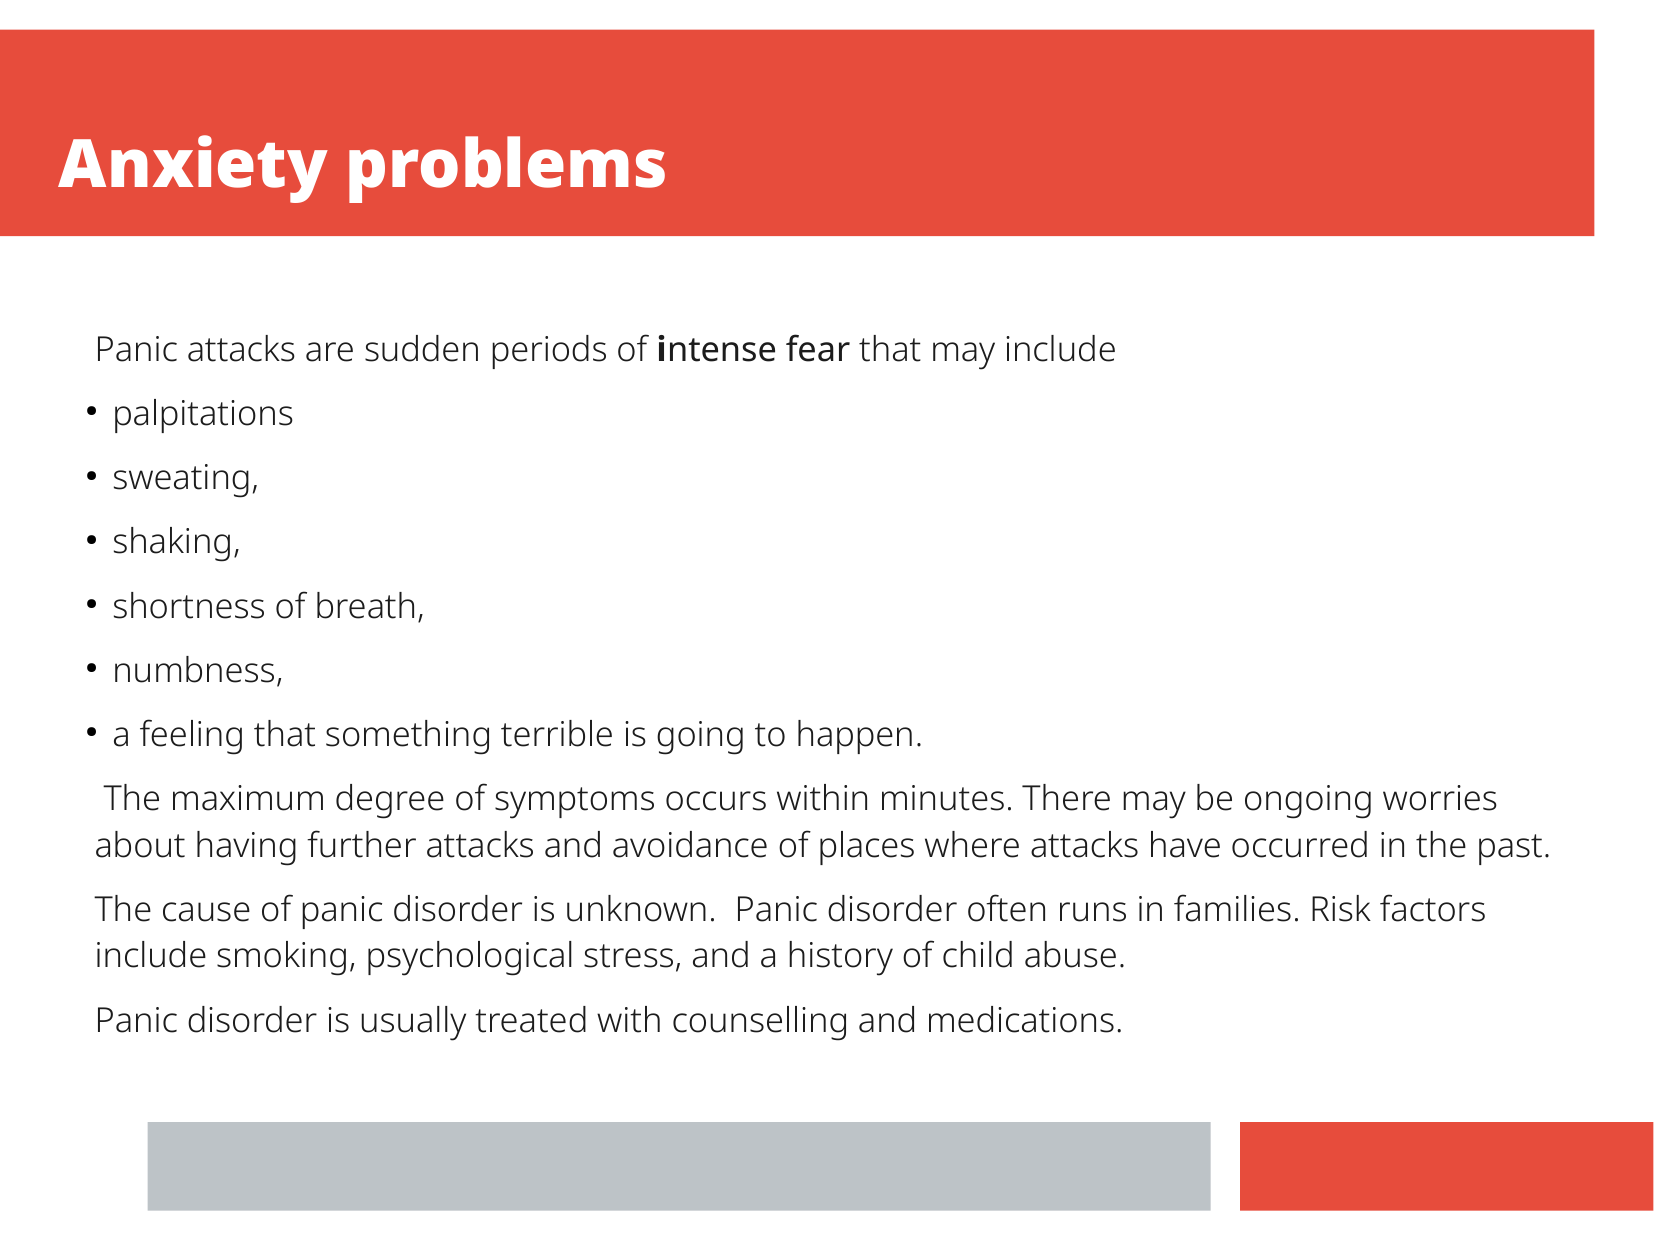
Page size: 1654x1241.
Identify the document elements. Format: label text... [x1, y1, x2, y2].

list Panic attacks are sudden periods of intense fear that may include palpitations sweating, shaking, shortness of breath, numbness, a feeling that something terrible is going to happen. The maximum degree of symptoms occurs within minutes. There may be ongoing worries about having further attacks and avoidance of places where attacks have occurred in the past. The cause of panic disorder is unknown. Panic disorder often runs in families. Risk factors include smoking, psychological stress, and a history of child abuse. Panic disorder is usually treated with counselling and medications. [59, 324, 1565, 1093]
title Anxiety problems [59, 59, 1595, 207]
